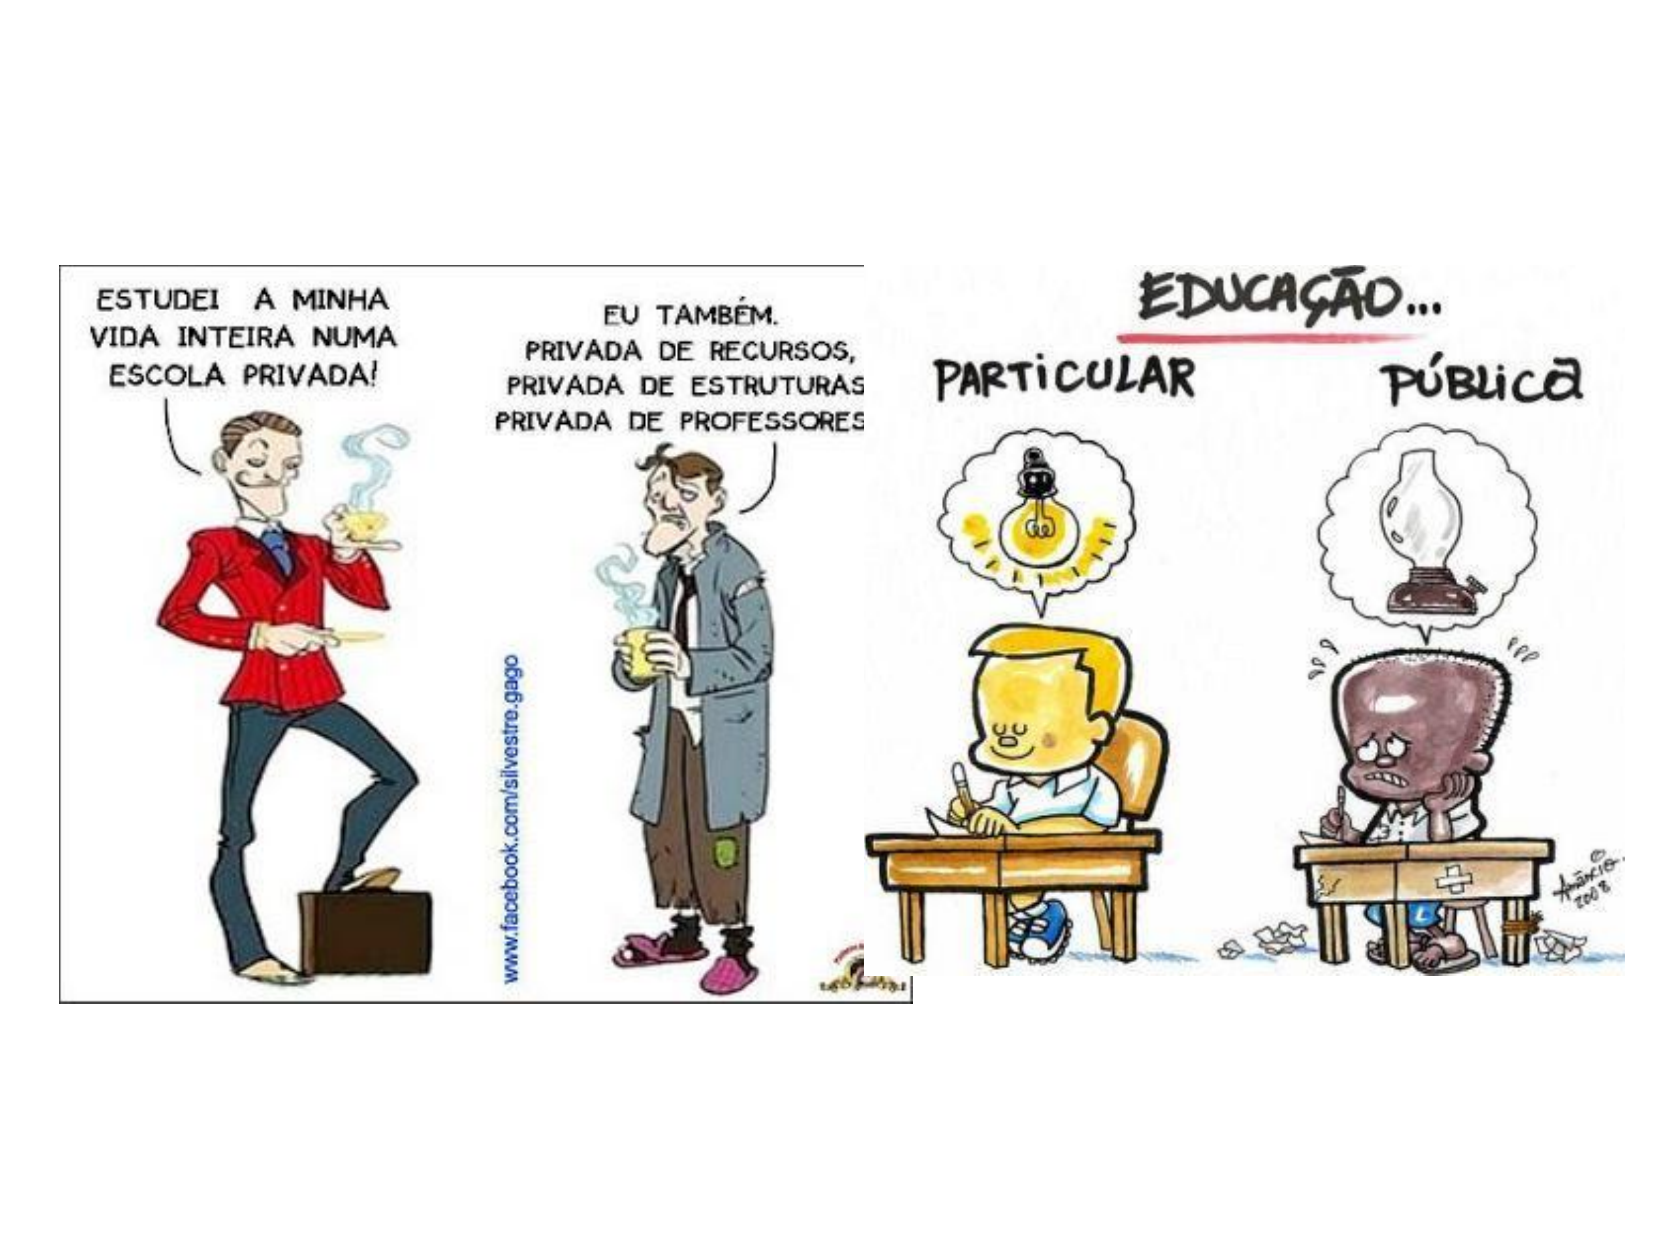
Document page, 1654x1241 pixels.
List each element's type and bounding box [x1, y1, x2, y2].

picture [59, 265, 1625, 1004]
